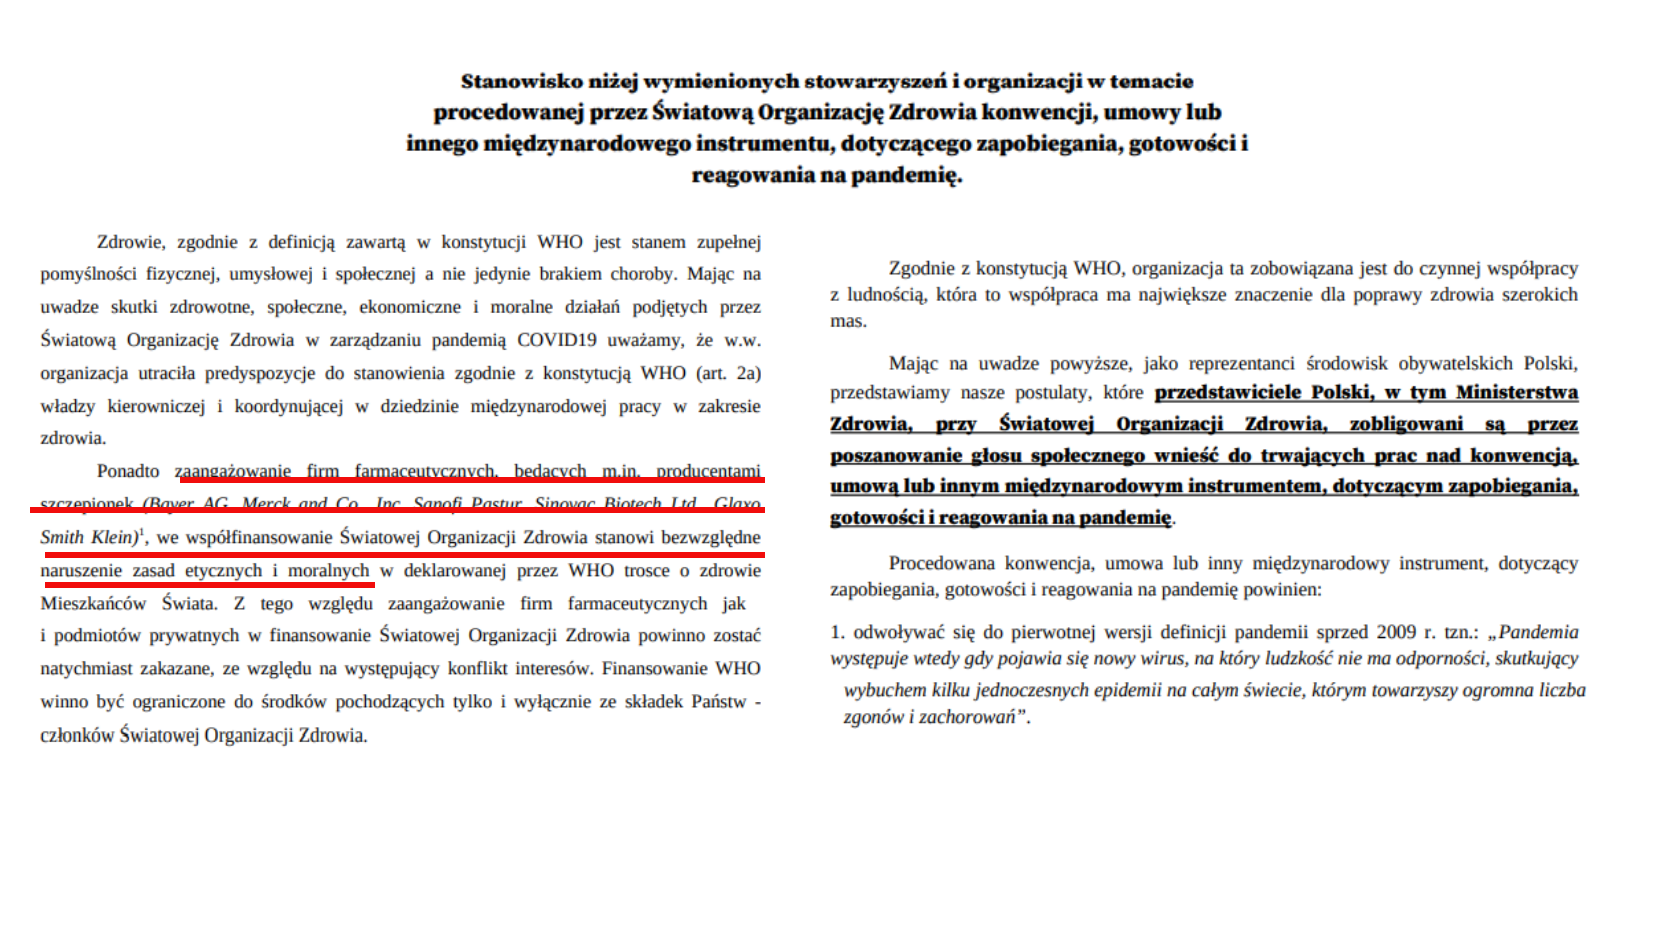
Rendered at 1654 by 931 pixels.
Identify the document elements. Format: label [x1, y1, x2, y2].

picture [840, 681, 1591, 729]
picture [825, 254, 1589, 677]
picture [395, 63, 1261, 196]
picture [30, 215, 778, 751]
